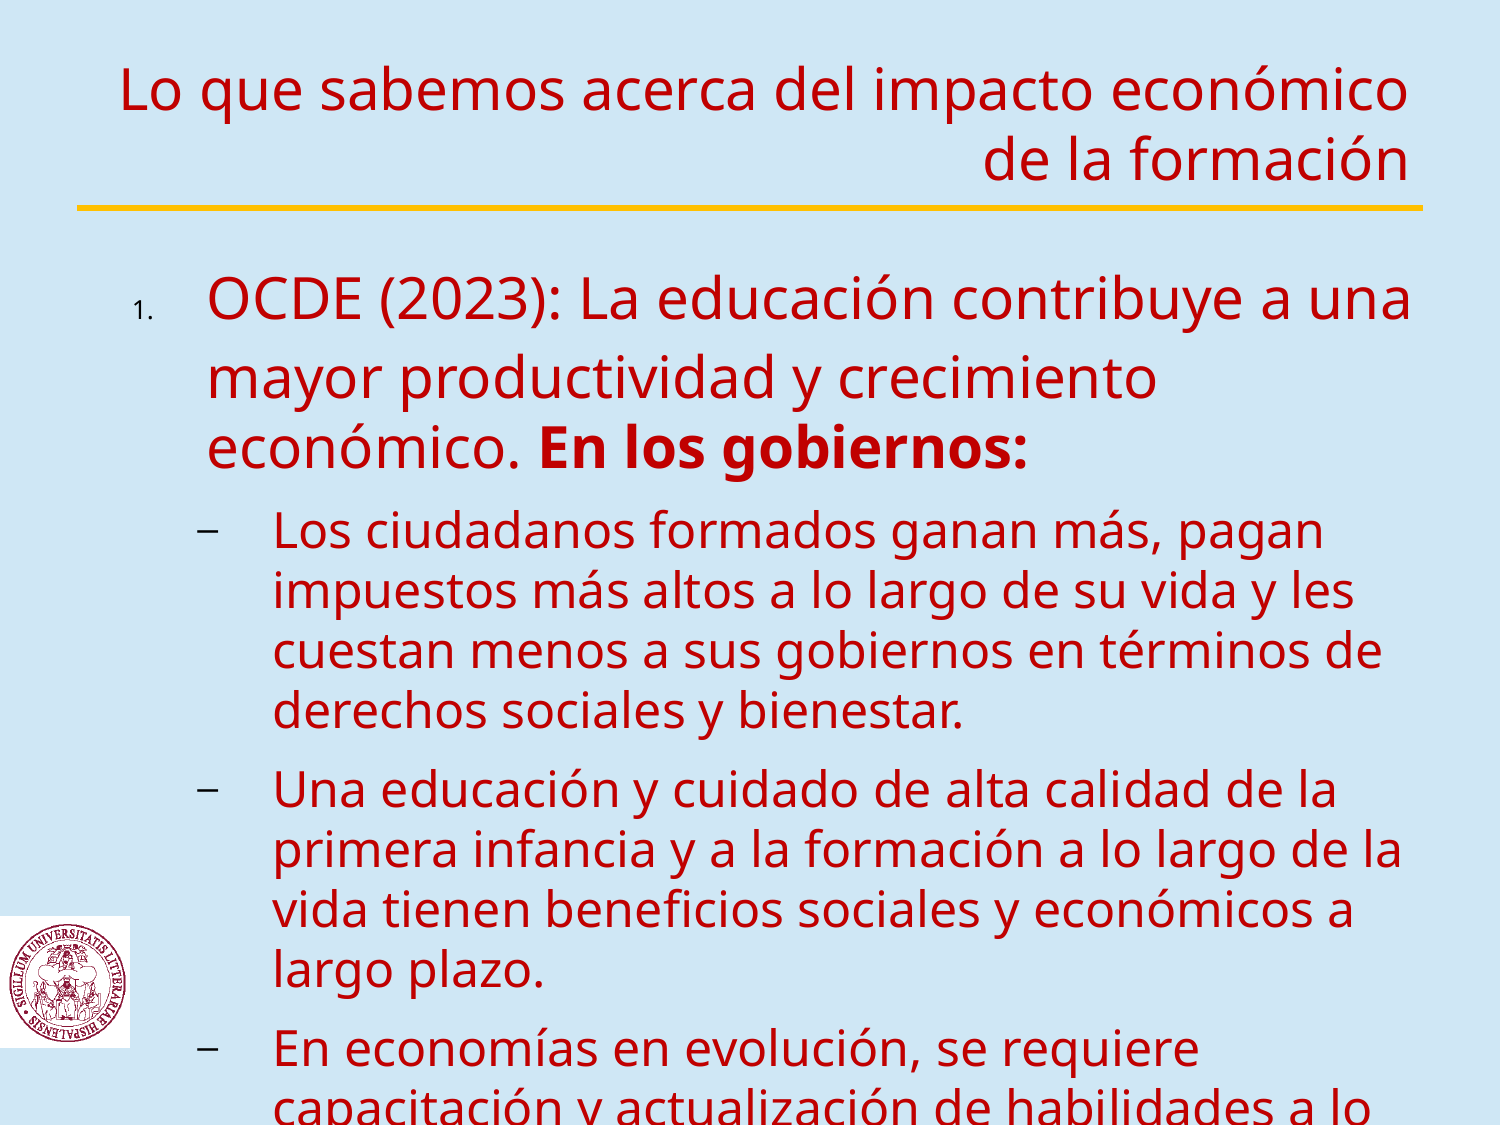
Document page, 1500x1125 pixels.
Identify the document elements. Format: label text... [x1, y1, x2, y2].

title Lo que sabemos acerca del impacto económico de la formación [75, 45, 1425, 185]
list OCDE (2023): La educación contribuye a una mayor productividad y crecimiento económico. En los gobiernos: Los ciudadanos formados ganan más, pagan impuestos más altos a lo largo de su vida y les cuestan menos a sus gobiernos en términos de derechos sociales y bienestar. Una educación y cuidado de alta calidad de la primera infancia y a la formación a lo largo de la vida tienen beneficios sociales y económicos a largo plazo. En economías en evolución, se requiere capacitación y actualización de habilidades a lo largo de la vida para favorecer economías competitivas. [120, 255, 1471, 1103]
picture [0, 916, 120, 1048]
